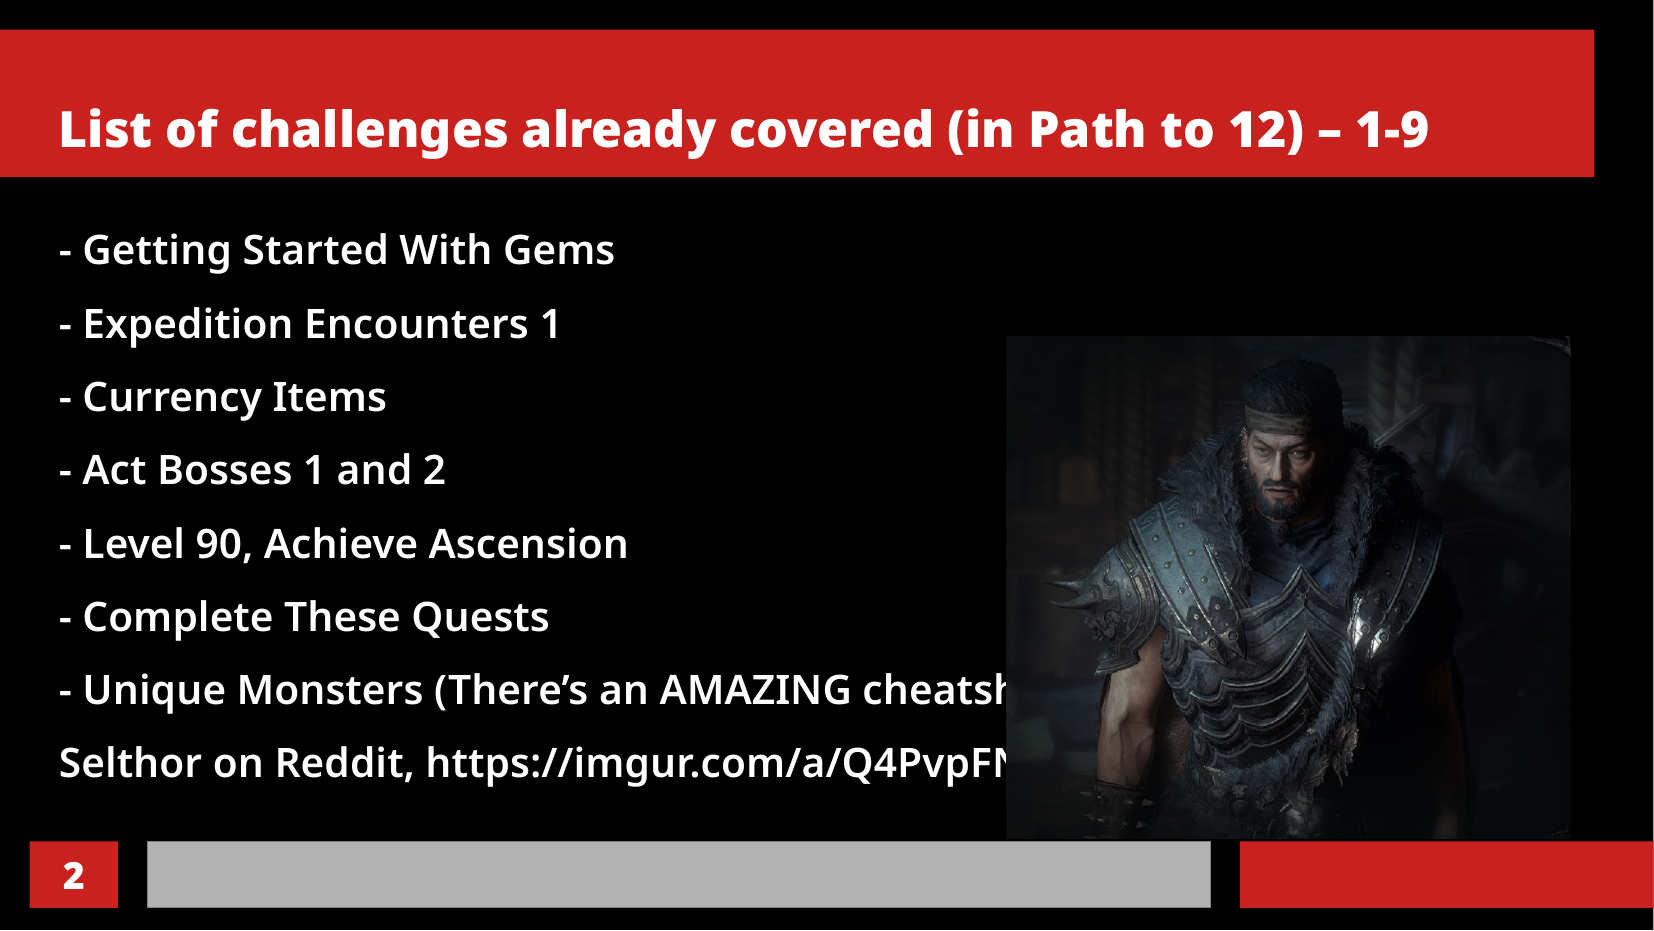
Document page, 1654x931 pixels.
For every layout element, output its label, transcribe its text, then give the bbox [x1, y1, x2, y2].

title List of challenges already covered (in Path to 12) – 1-9 [59, 44, 1595, 163]
list - Getting Started With Gems - Expedition Encounters 1 - Currency Items - Act Bosses 1 and 2 - Level 90, Achieve Ascension - Complete These Quests - Unique Monsters (There’s an AMAZING cheatsheet from Selthor on Reddit, https://imgur.com/a/Q4PvpFN) [59, 221, 1565, 798]
picture [1006, 336, 1571, 839]
